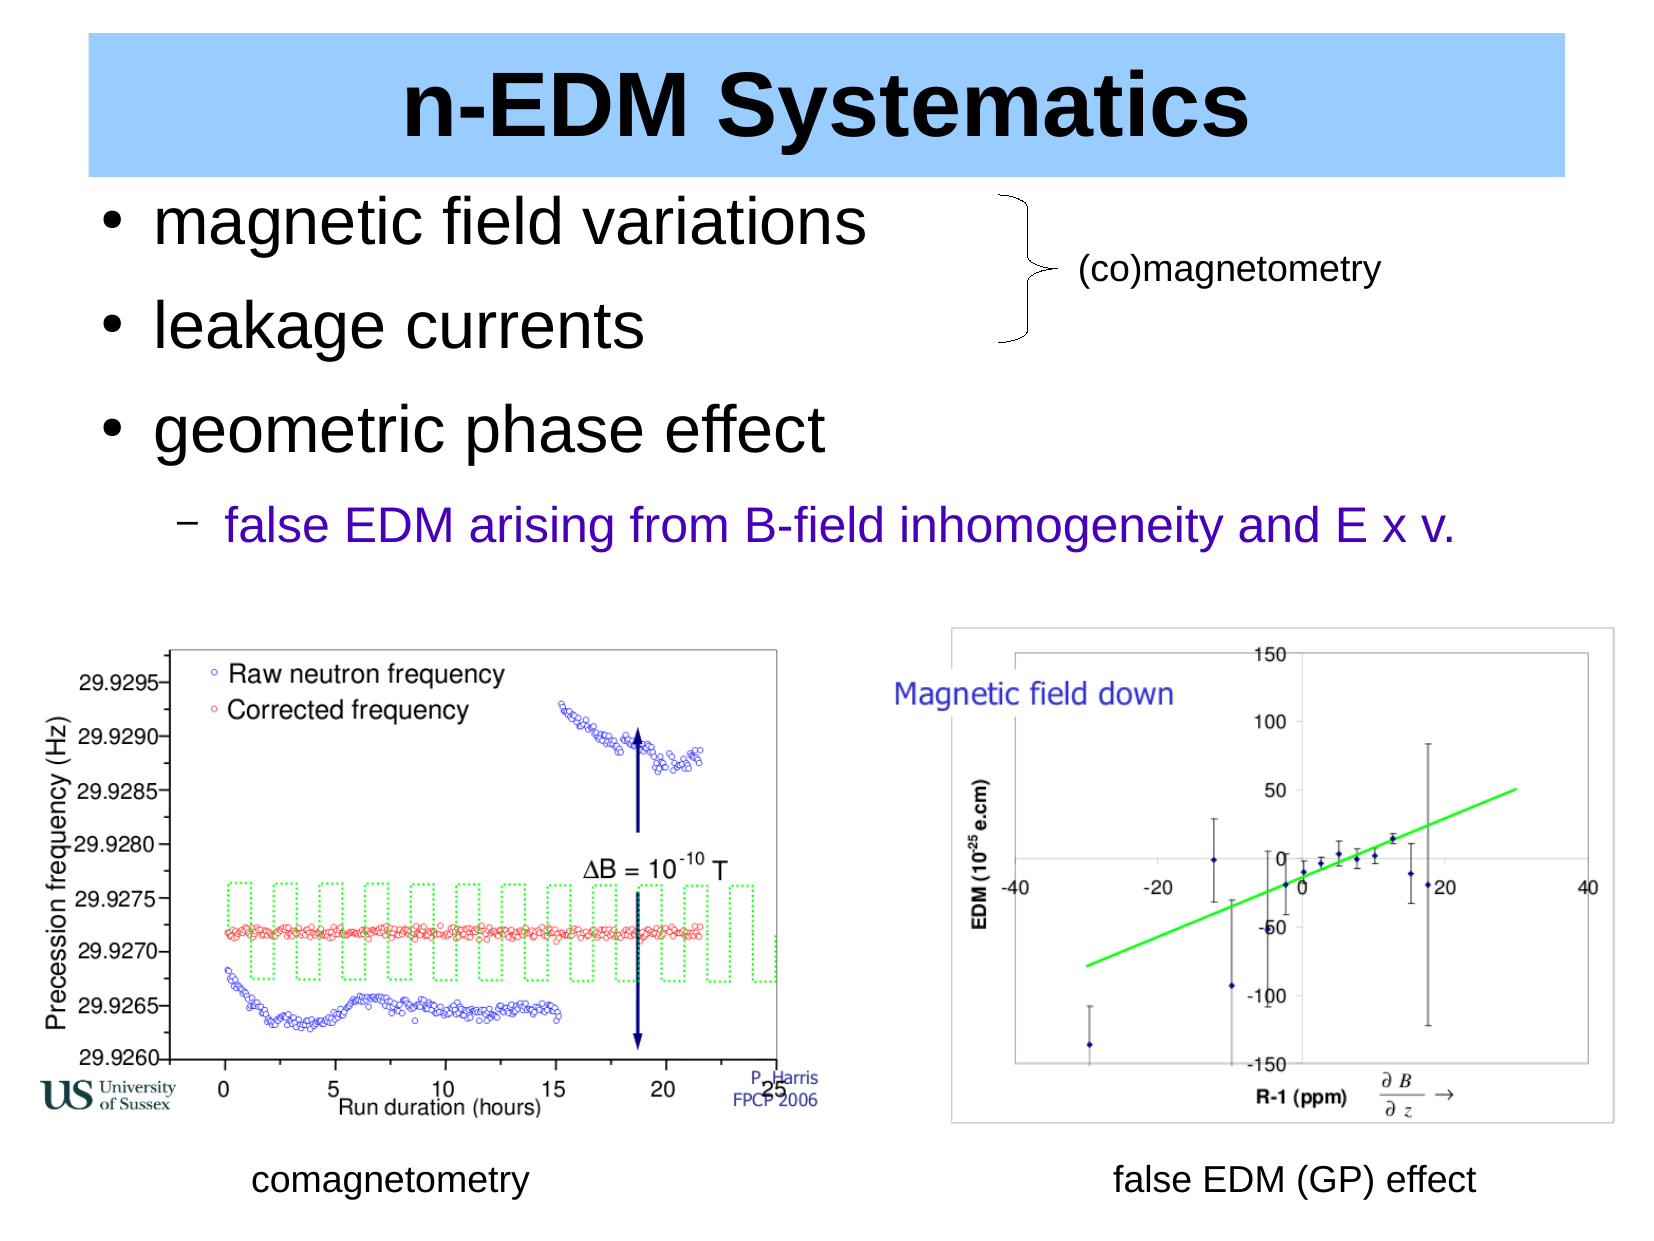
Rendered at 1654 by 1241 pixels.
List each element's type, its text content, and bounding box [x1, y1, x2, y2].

text_box comagnetometry [236, 1151, 545, 1213]
text_box (co)magnetometry [1063, 239, 1397, 302]
text_box false EDM (GP) effect [1098, 1151, 1494, 1213]
picture [885, 620, 1634, 1131]
title n-EDM Systematics [88, 33, 1565, 178]
picture [23, 630, 827, 1123]
list magnetic field variations leakage currents geometric phase effect false EDM arising from B-field inhomogeneity and E x v. [82, 183, 1571, 988]
